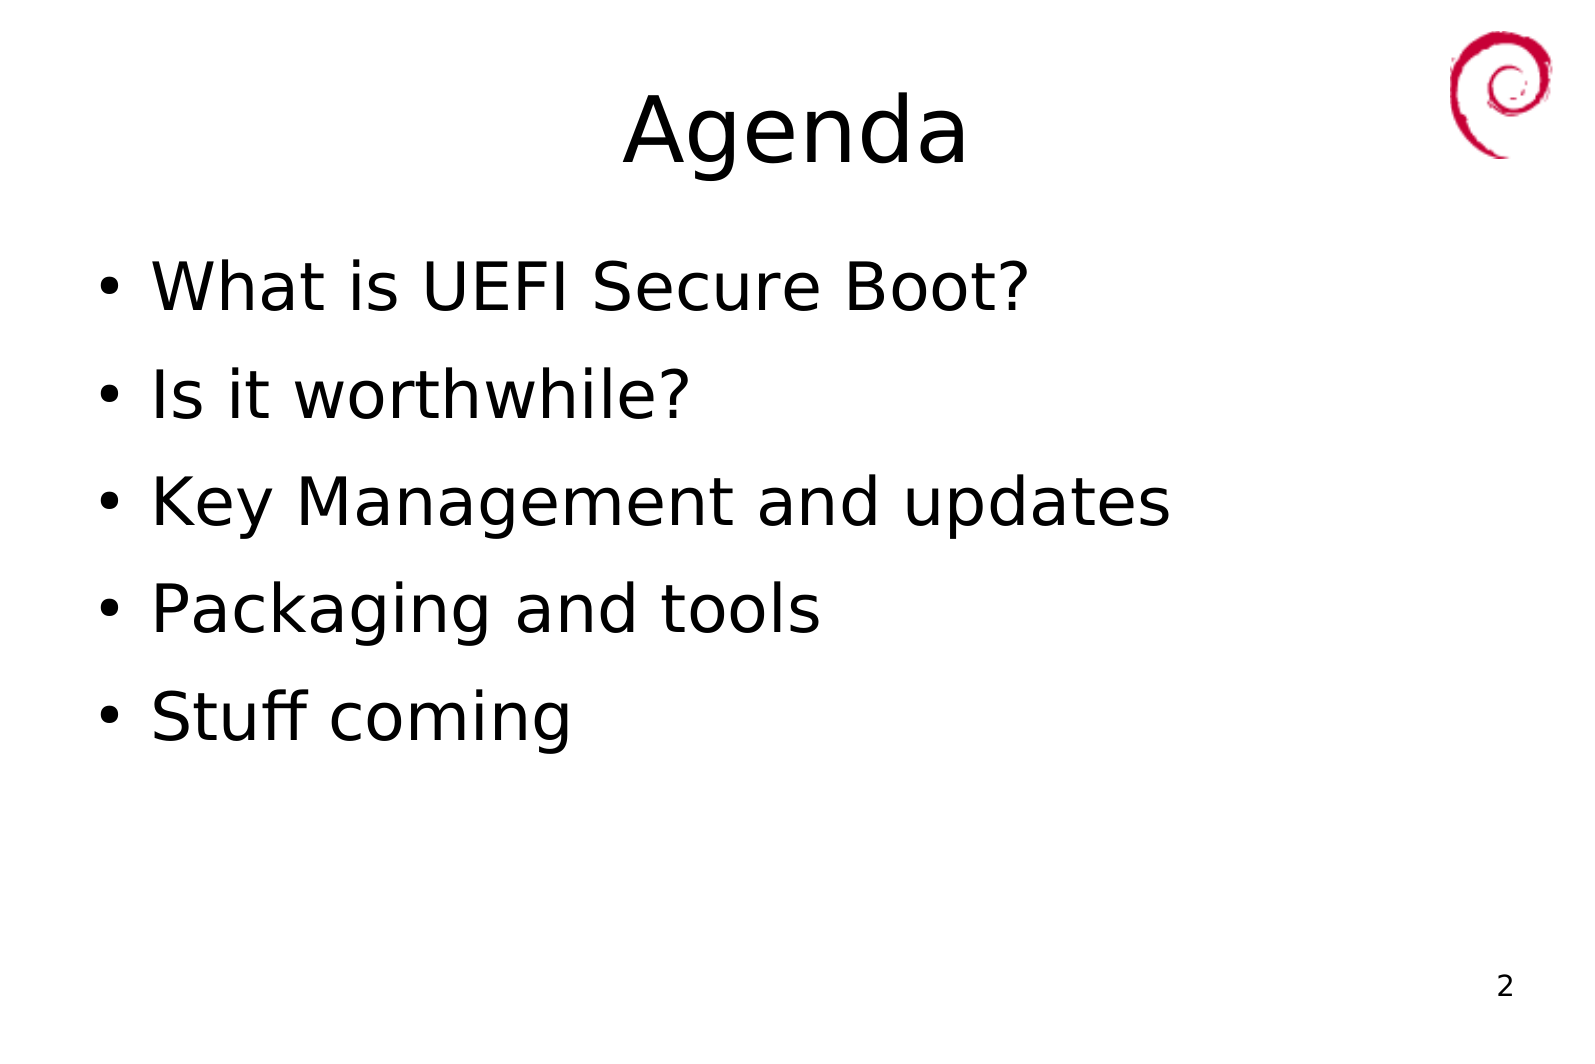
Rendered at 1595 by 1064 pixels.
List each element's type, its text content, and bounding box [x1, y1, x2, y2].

picture [1450, 31, 1555, 159]
list What is UEFI Secure Boot? Is it worthwhile? Key Management and updates Packaging and tools Stuff coming [79, 248, 1515, 1052]
title Agenda [79, 42, 1515, 220]
